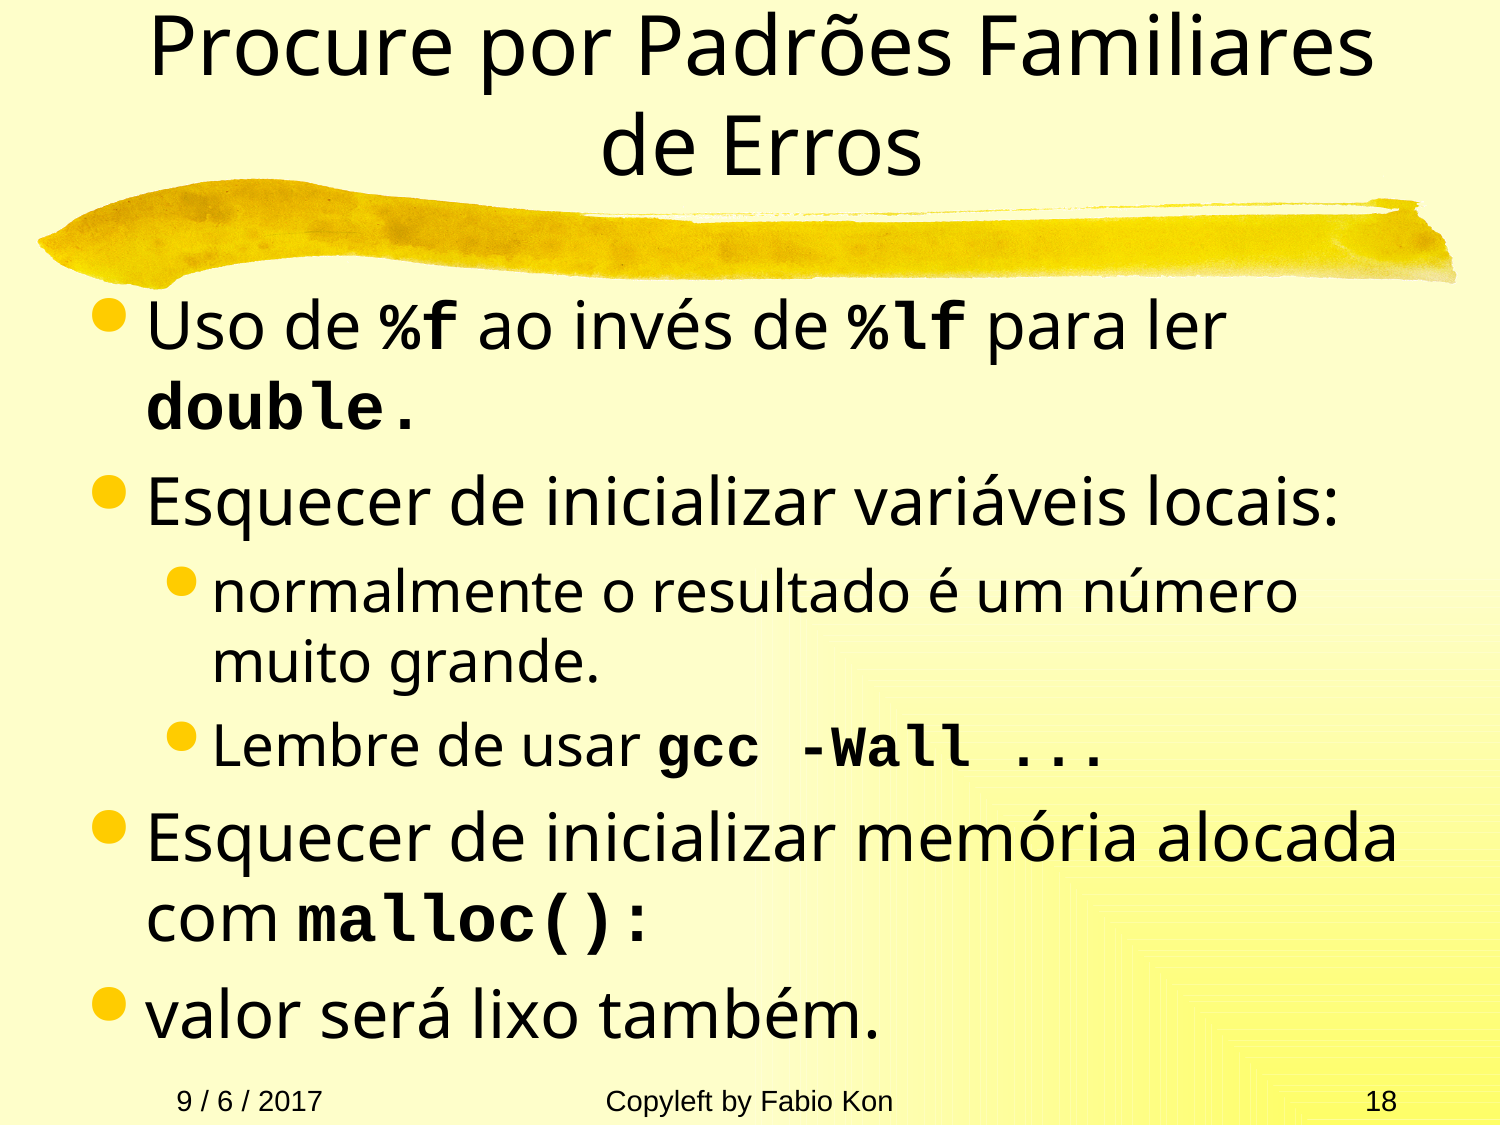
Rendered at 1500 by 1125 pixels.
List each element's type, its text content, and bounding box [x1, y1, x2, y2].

title Procure por Padrões Familiares de Erros [125, 0, 1401, 200]
picture [24, 174, 1463, 297]
list Uso de %f ao invés de %lf para ler double. Esquecer de inicializar variáveis locais: normalmente o resultado é um número muito grande. Lembre de usar gcc -Wall ... Esquecer de inicializar memória alocada com malloc(): valor será lixo também. [74, 274, 1417, 1060]
